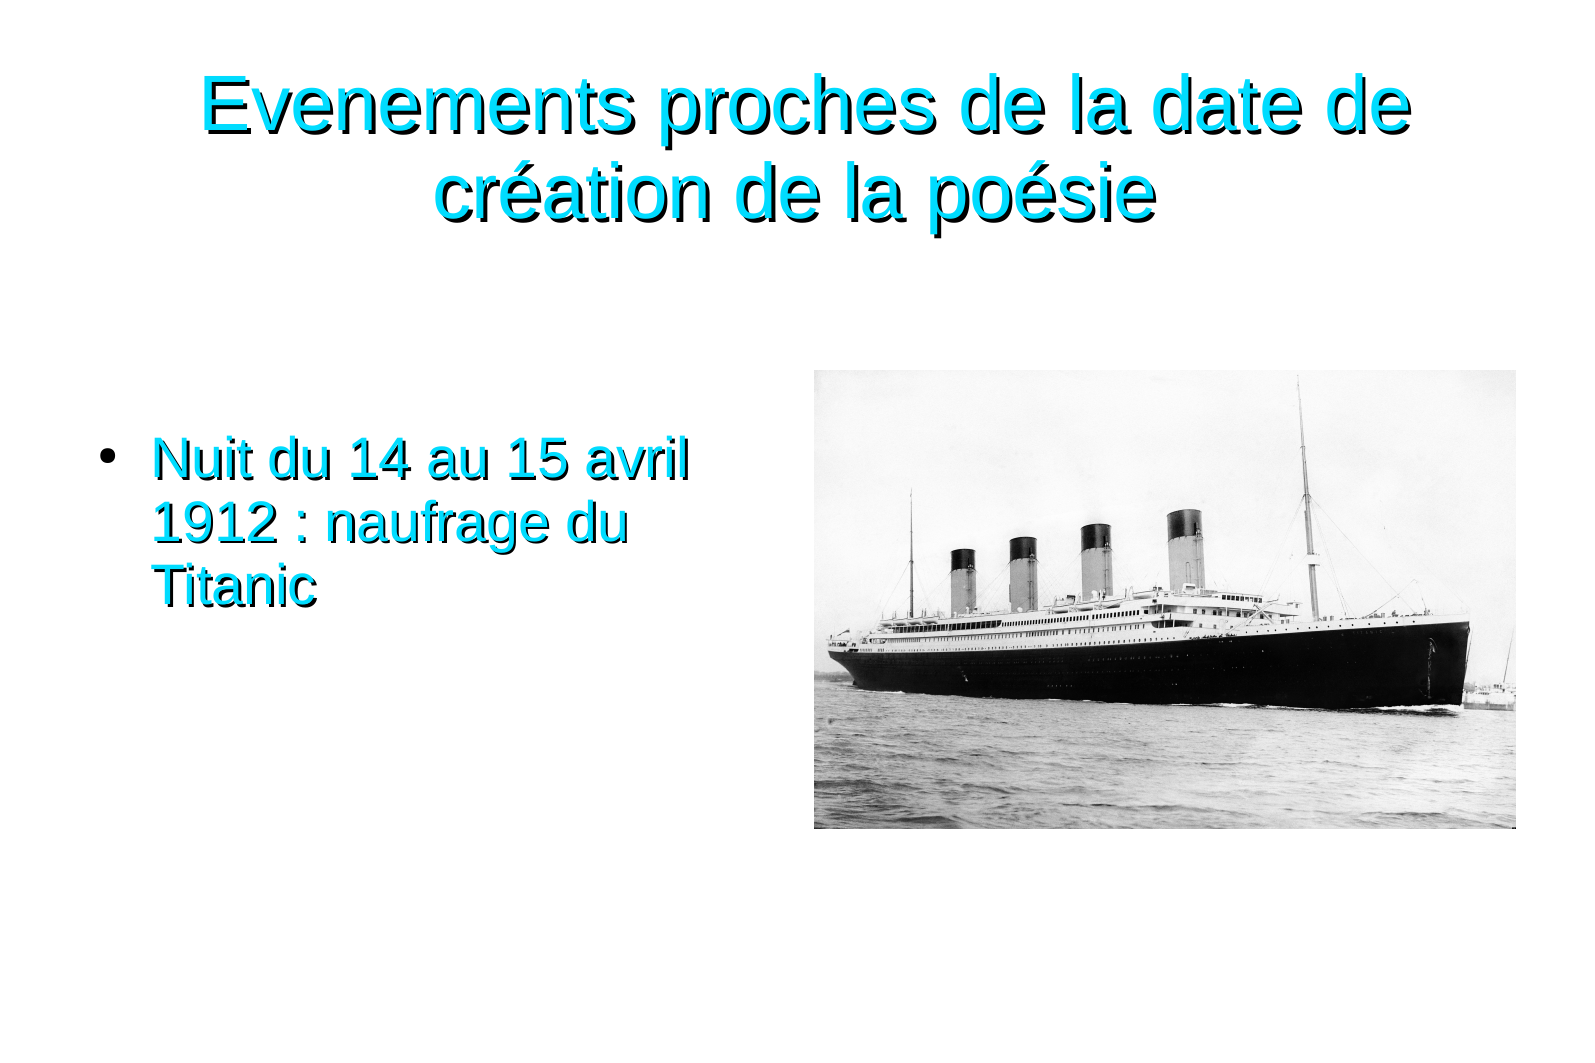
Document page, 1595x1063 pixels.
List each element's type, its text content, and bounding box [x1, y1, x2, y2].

title Evenements proches de la date de création de la poésie [88, 58, 1524, 237]
list Nuit du 14 au 15 avril 1912 : naufrage du Titanic [79, 248, 780, 951]
picture [814, 370, 1516, 829]
